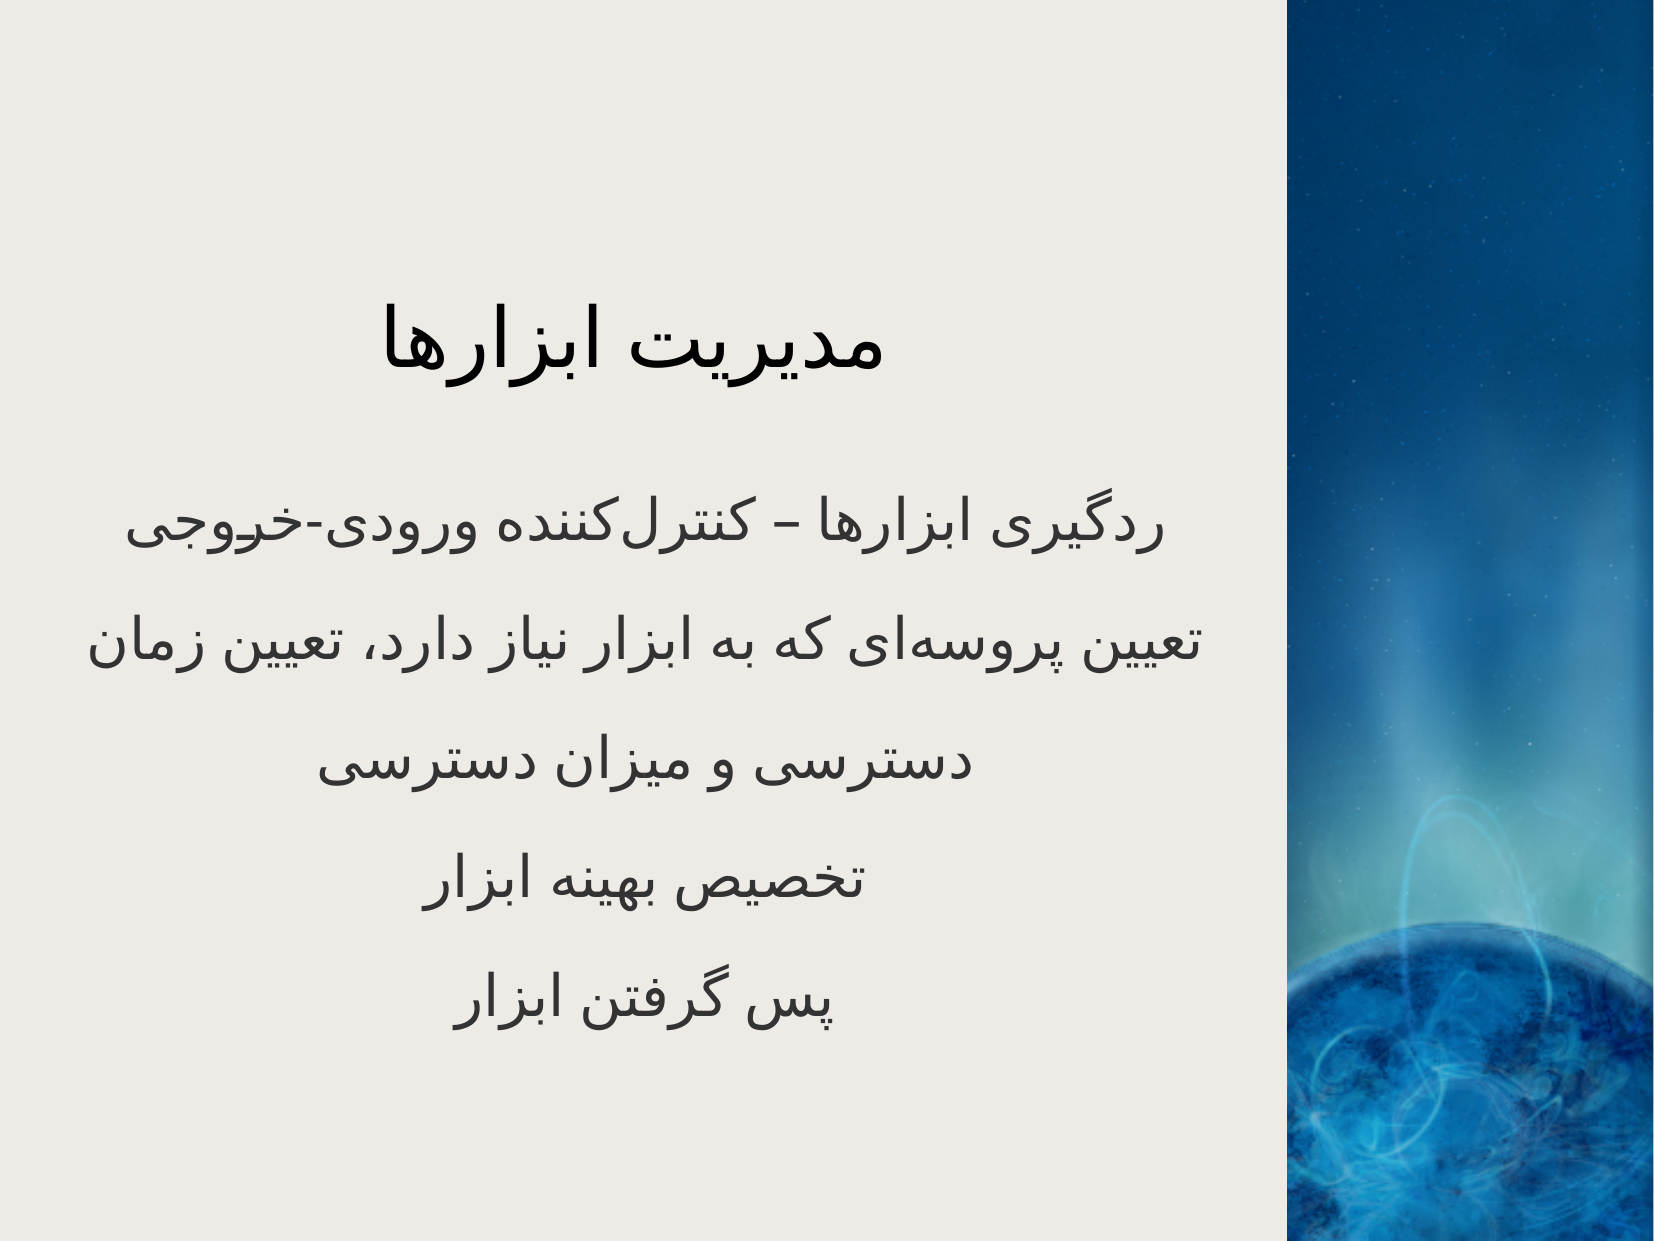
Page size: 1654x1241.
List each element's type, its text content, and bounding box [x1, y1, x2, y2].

title ردگیری ابزار‌ها – کنترل‌کننده ورودی-خروجی تعیین پروسه‌ای که به ابزار نیاز دارد، تعیین زمان دسترسی و میزان دسترسی تخصیص بهینه ابزار پس گرفتن ابزار [34, 438, 1257, 1034]
title مدیریت ابزارها [14, 231, 1255, 439]
picture [0, 0, 1654, 1241]
